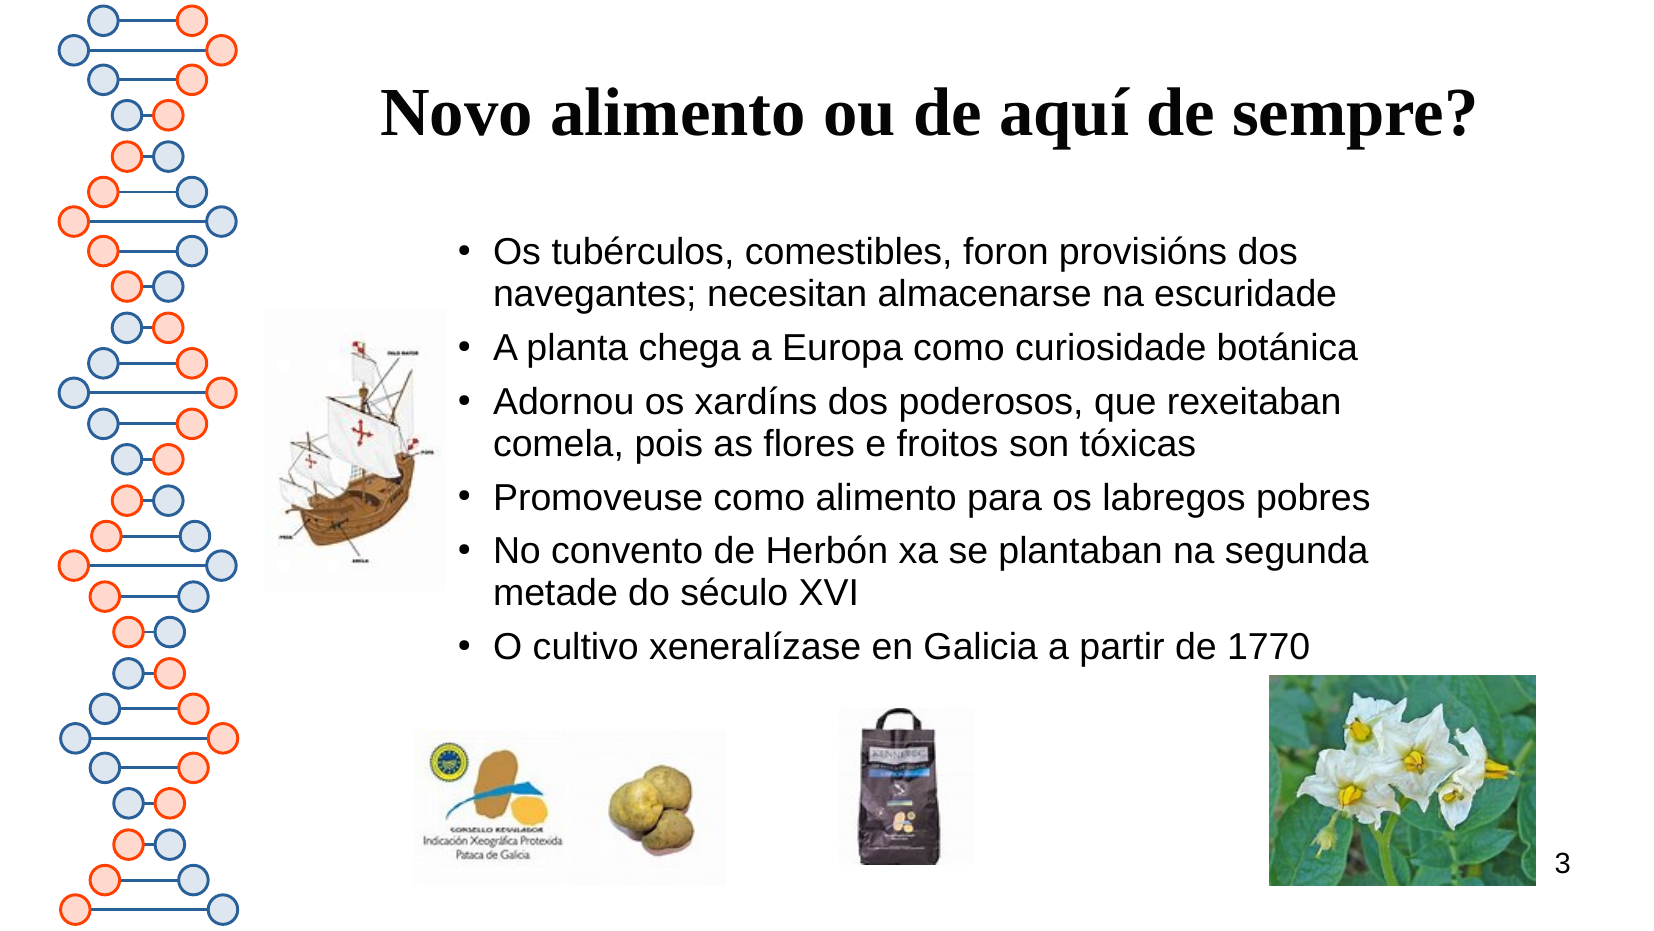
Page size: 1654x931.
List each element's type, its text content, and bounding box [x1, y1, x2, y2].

title Novo alimento ou de aquí de sempre? [265, 35, 1595, 189]
picture [1269, 675, 1536, 886]
text_box Os tubérculos, comestibles, foron provisións dos navegantes; necesitan almacenarse na escuridade A planta chega a Europa como curiosidade botánica Adornou os xardíns dos poderosos, que rexeitaban comela, pois as flores e froitos son tóxicas Promoveuse como alimento para os labregos pobres No convento de Herbón xa se plantaban na segunda metade do século XVI O cultivo xeneralízase en Galicia a partir de 1770 [442, 169, 1477, 676]
picture [839, 708, 975, 865]
picture [413, 729, 726, 886]
picture [265, 309, 442, 591]
